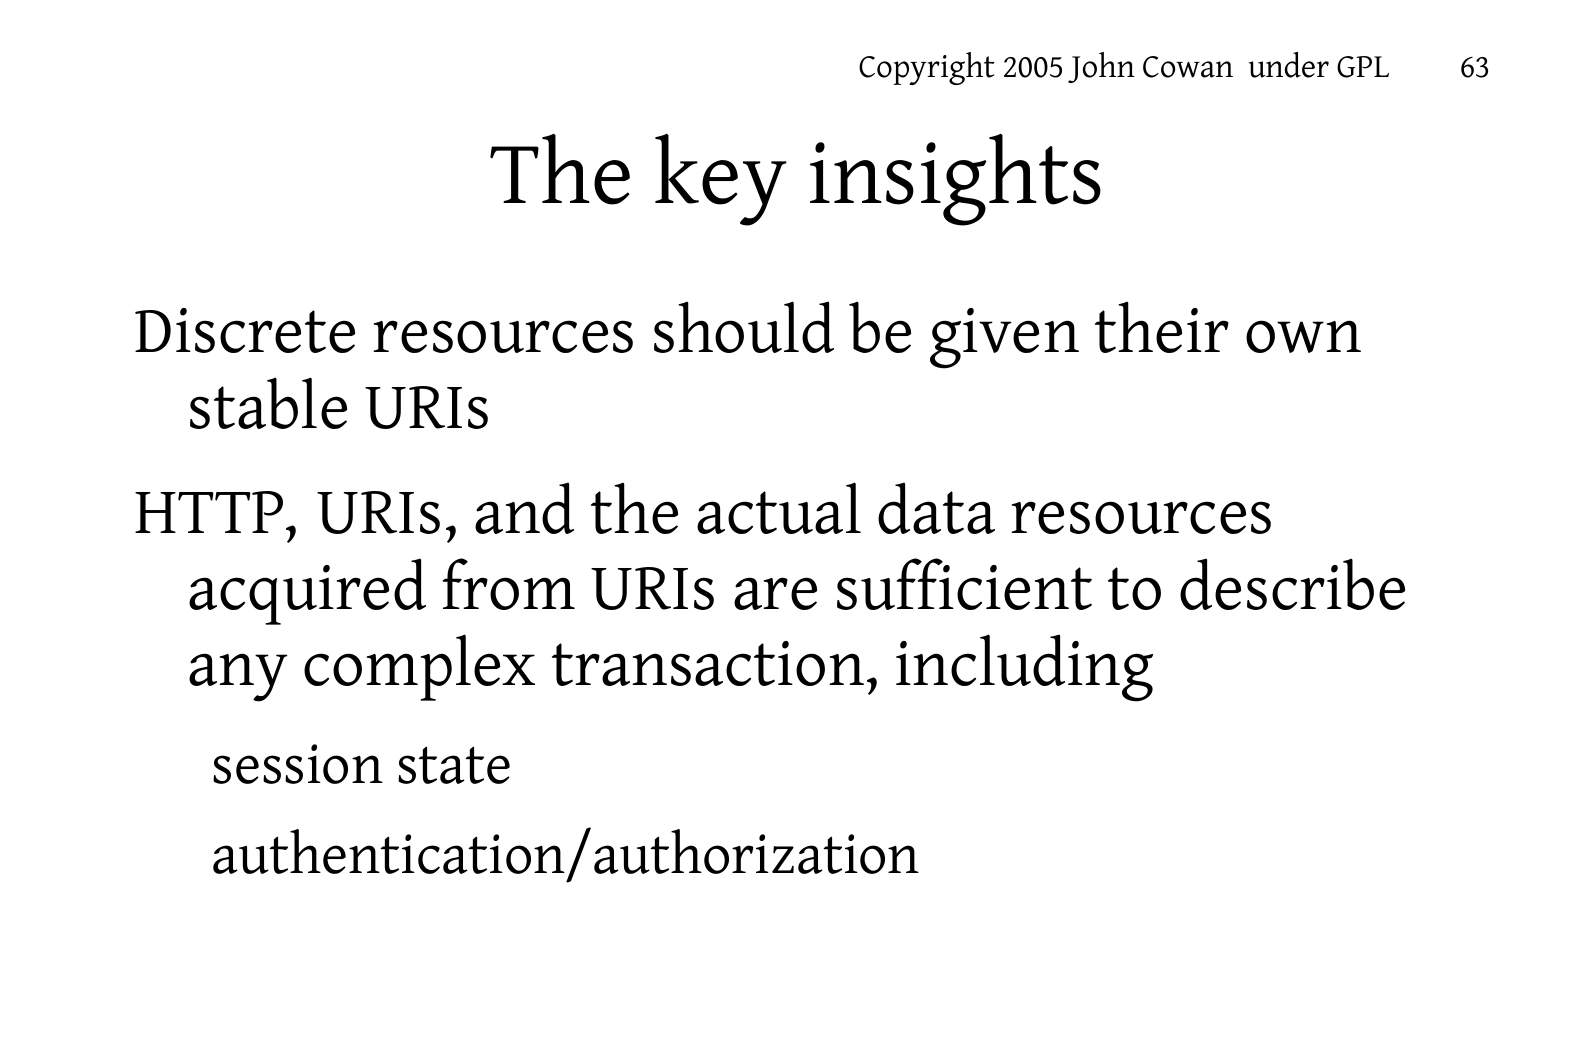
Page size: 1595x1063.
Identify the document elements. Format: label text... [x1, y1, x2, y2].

title The key insights [117, 88, 1479, 266]
list Discrete resources should be given their own stable URIs HTTP, URIs, and the actual data resources acquired from URIs are sufficient to describe any complex transaction, including session state authentication/authorization [117, 295, 1479, 1063]
